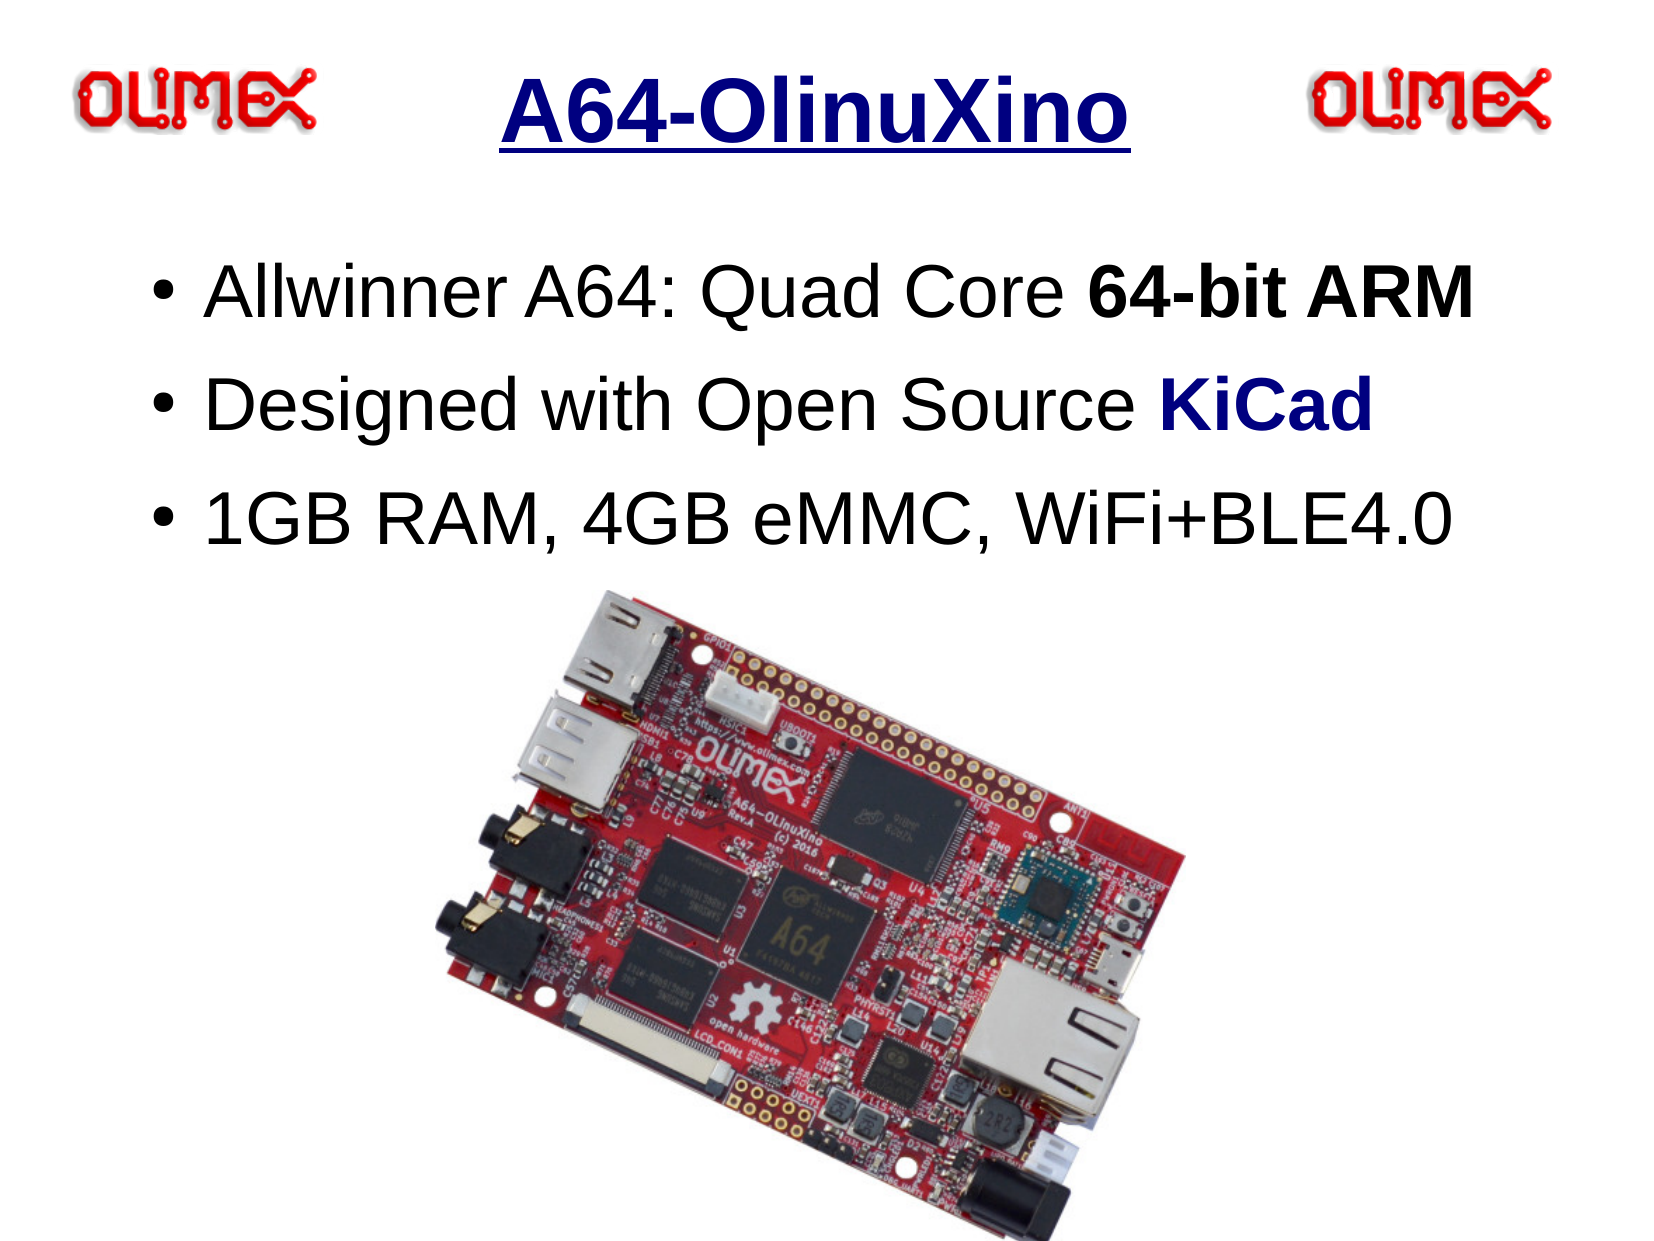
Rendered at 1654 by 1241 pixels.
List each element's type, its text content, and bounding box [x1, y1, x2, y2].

picture [435, 590, 1186, 1241]
list A64-OlinuXino Allwinner A64: Quad Core 64-bit ARM Designed with Open Source KiCad 1GB RAM, 4GB eMMC, WiFi+BLE4.0 [132, 59, 1498, 765]
picture [1296, 61, 1569, 135]
picture [62, 61, 334, 136]
